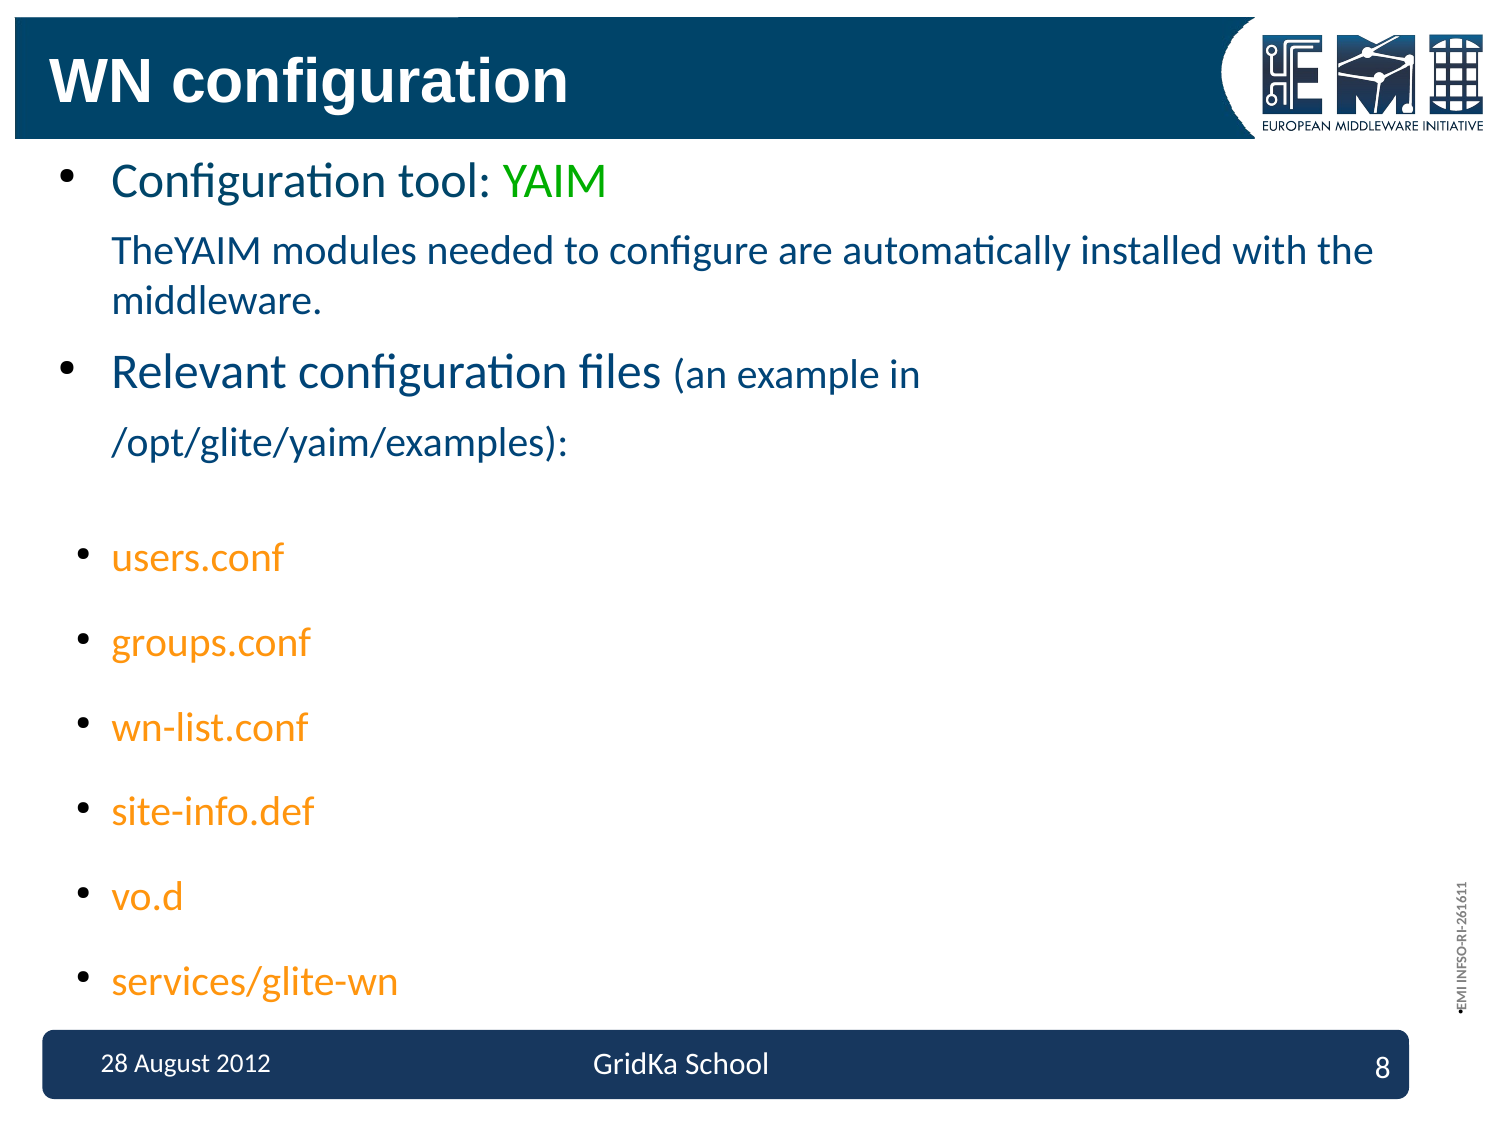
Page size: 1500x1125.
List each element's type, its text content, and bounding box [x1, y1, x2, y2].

list Configuration tool: YAIM TheYAIM modules needed to configure are automatically installed with the middleware. Relevant configuration files (an example in /opt/glite/yaim/examples): users.conf groups.conf wn-list.conf site-info.def vo.d services/glite-wn [25, 139, 1404, 1125]
picture [1262, 34, 1483, 131]
picture [14, 17, 25, 139]
picture [28, 17, 1255, 139]
text_box WN configuration [35, 32, 1082, 123]
